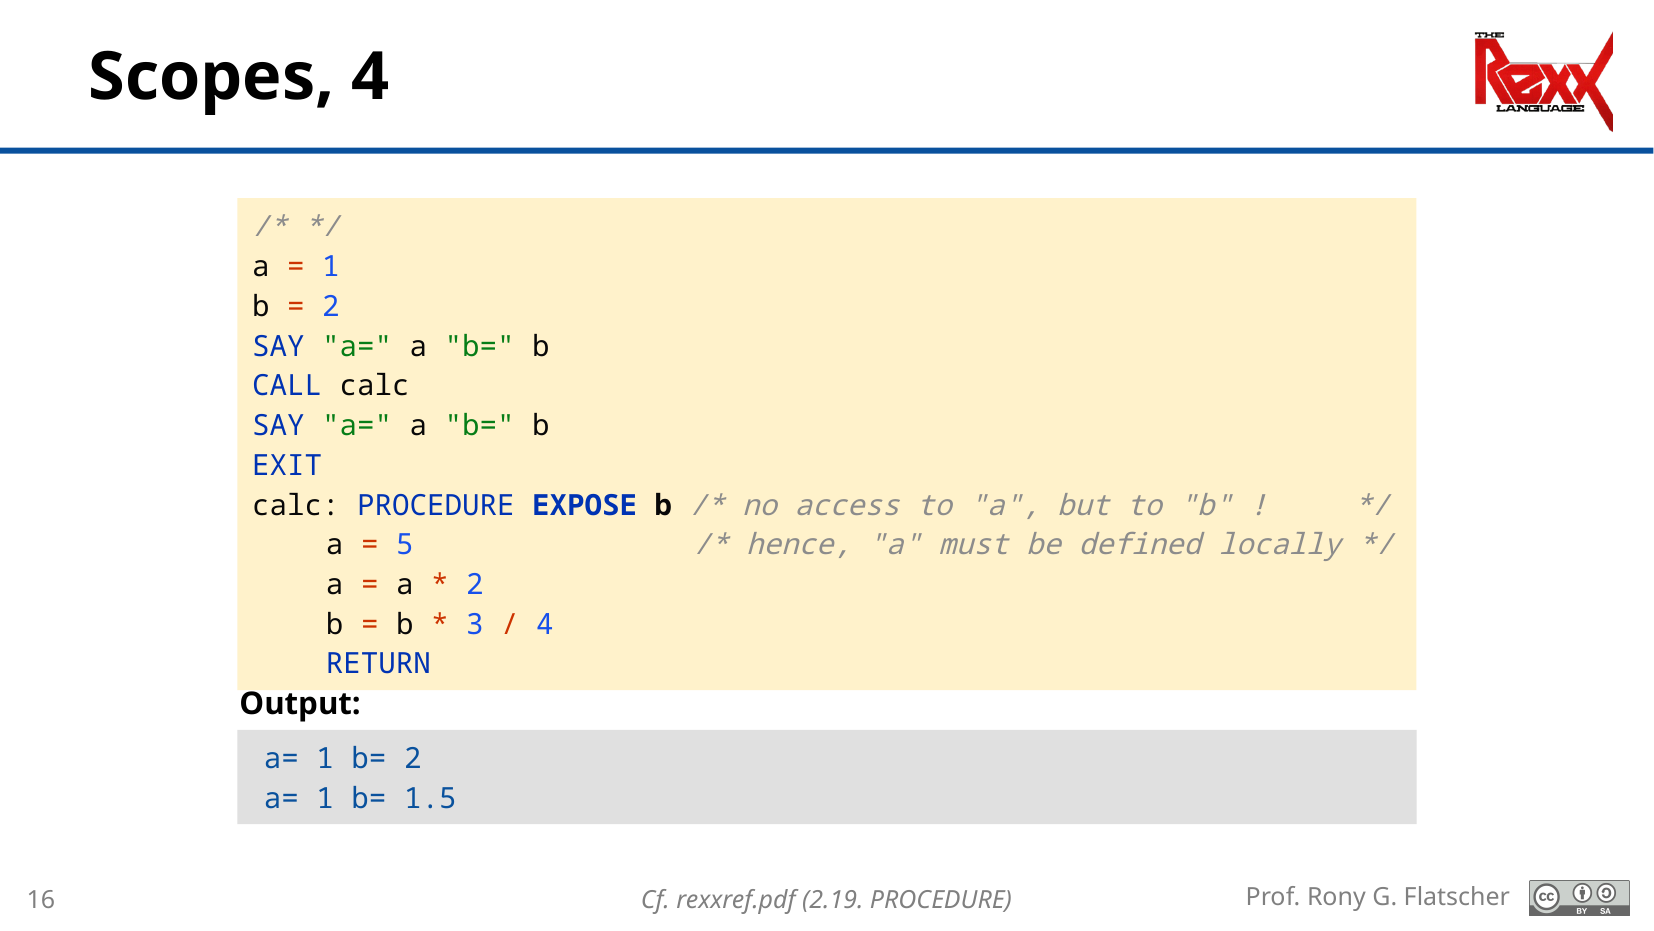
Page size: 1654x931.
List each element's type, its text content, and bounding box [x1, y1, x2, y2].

text_box Cf. rexxref.pdf (2.19. PROCEDURE) [0, 874, 1654, 922]
title Scopes, 4 [29, 0, 1654, 148]
text_box a= 1 b= 2 a= 1 b= 1.5 [237, 729, 1417, 821]
text_box Output: [224, 673, 390, 729]
text_box /* */ a = 1 b = 2 SAY "a=" a "b=" b CALL calc SAY "a=" a "b=" b EXIT calc: PROCEDURE EXPOSE b /* no access to "a", but to "b" ! */ a = 5 /* hence, "a" must be defined locally */ a = a * 2 b = b * 3 / 4 RETURN [237, 198, 1417, 669]
